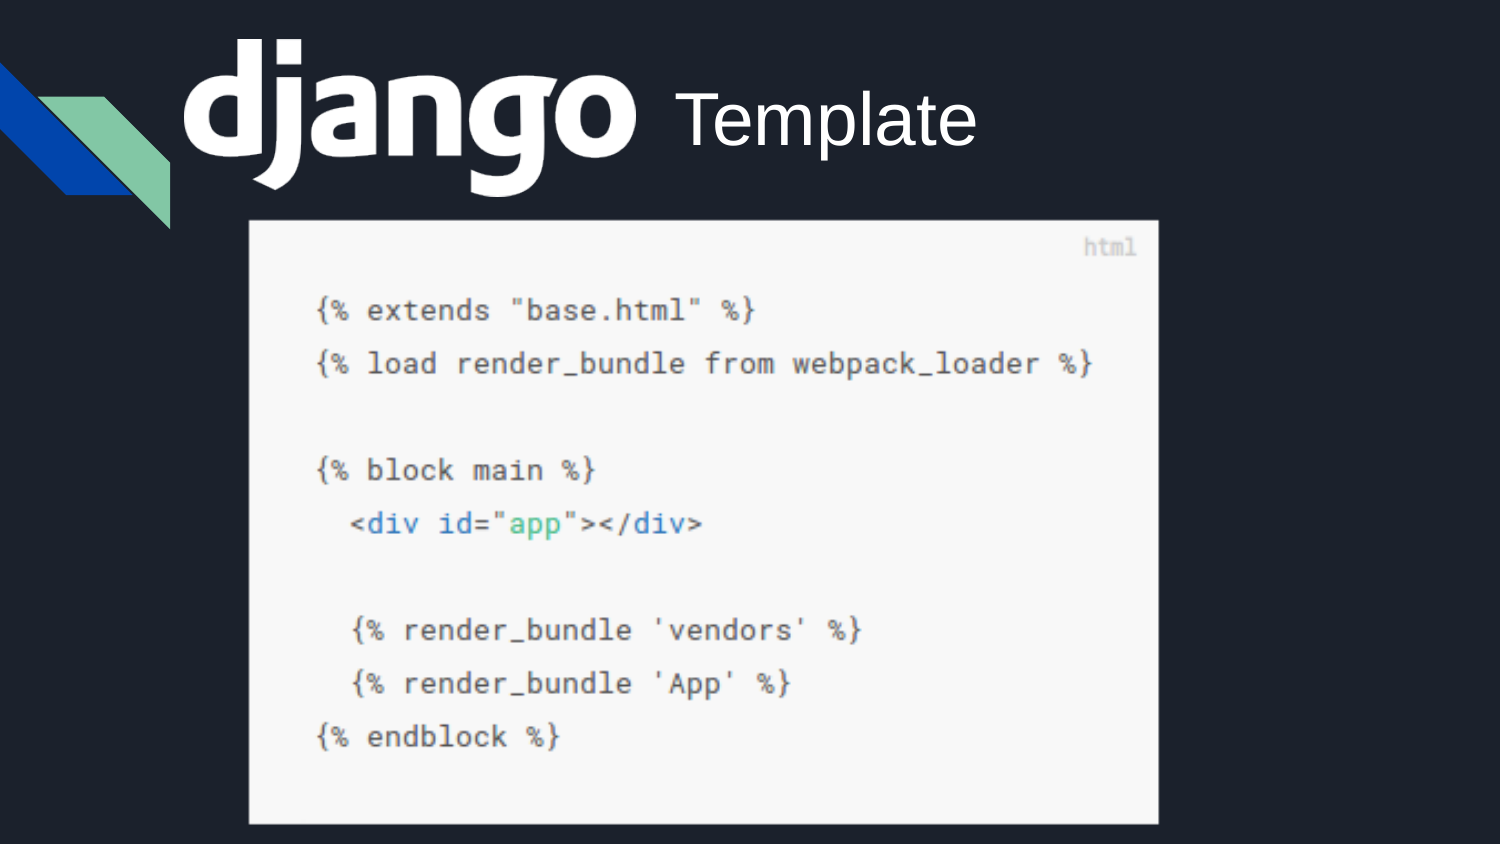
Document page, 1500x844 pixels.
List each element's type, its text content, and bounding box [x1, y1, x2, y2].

picture [240, 215, 1167, 835]
list Template [659, 55, 1007, 135]
picture [184, 39, 636, 197]
